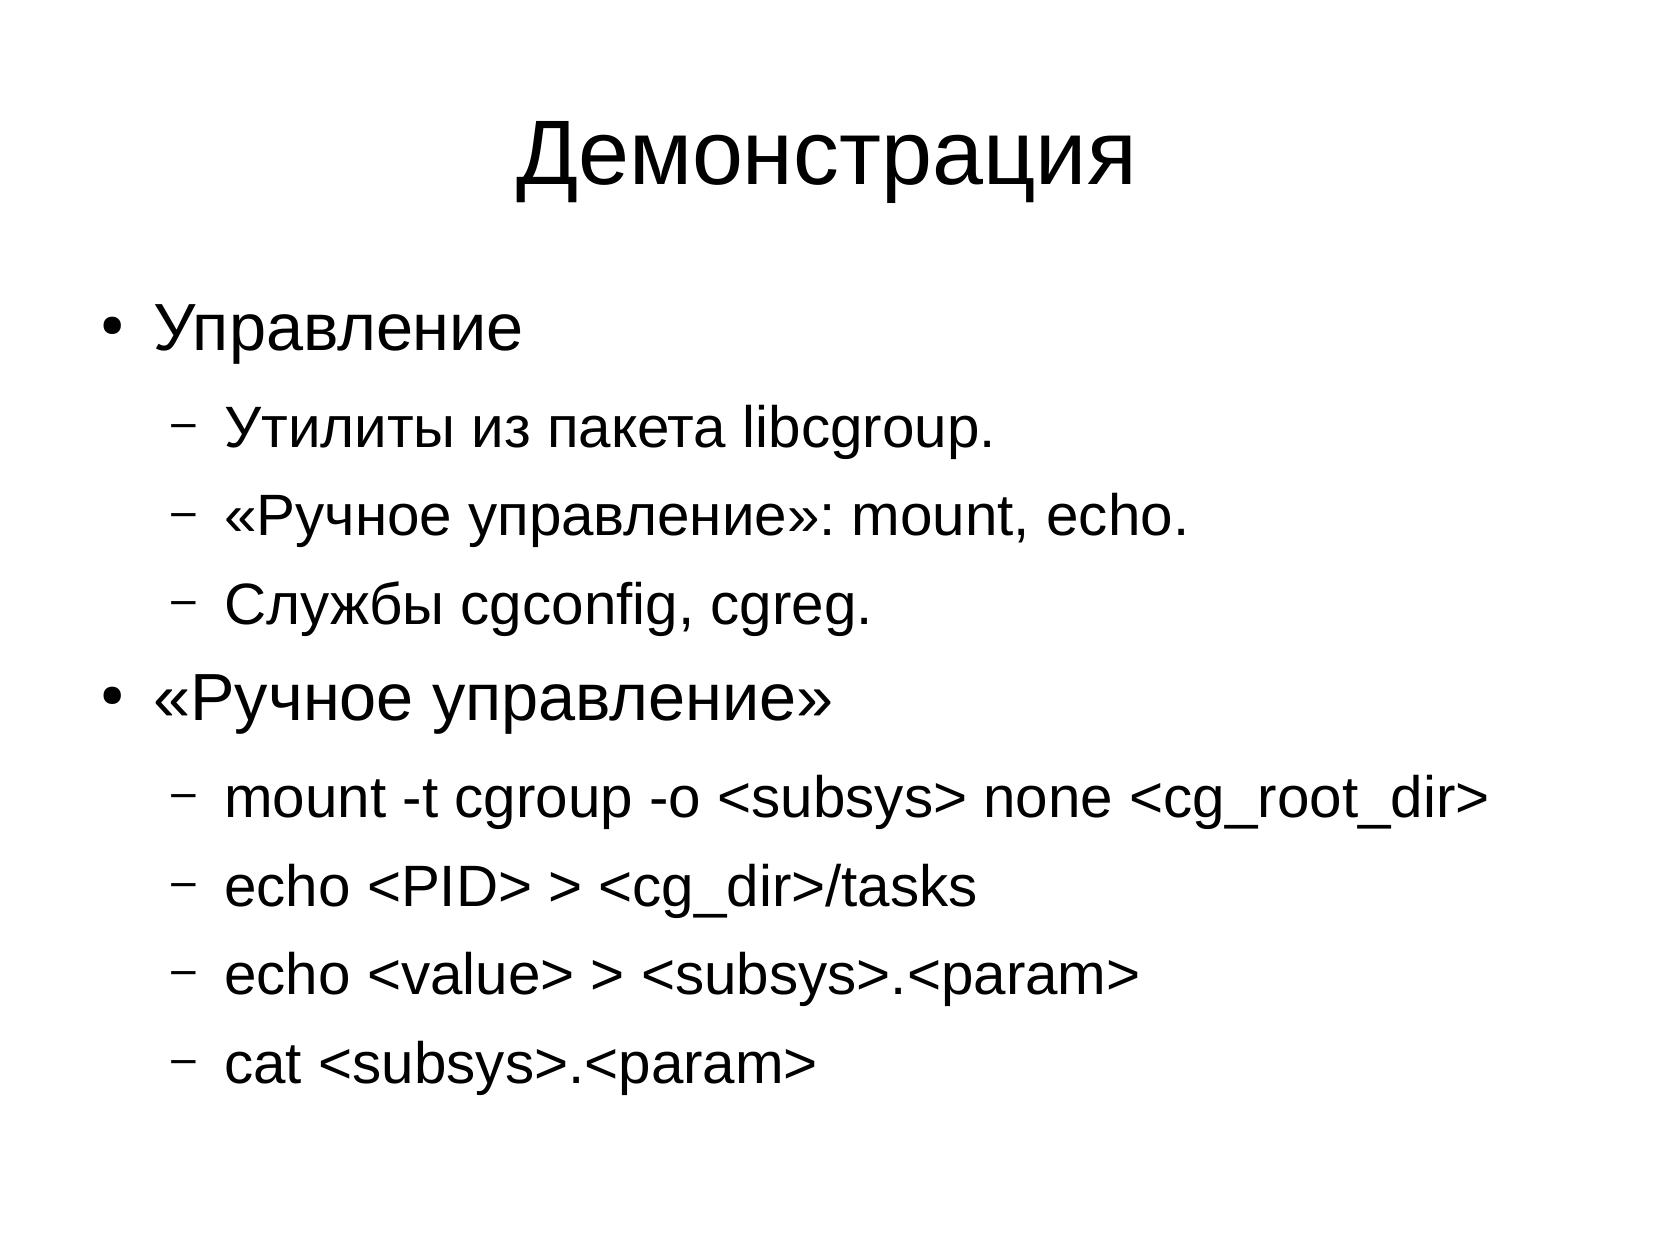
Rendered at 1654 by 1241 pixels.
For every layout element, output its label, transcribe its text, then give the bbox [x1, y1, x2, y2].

title Демонстрация [82, 49, 1571, 257]
list Управление Утилиты из пакета libcgroup. «Ручное управление»: mount, echo. Службы cgconfig, cgreg. «Ручное управление» mount -t cgroup -o <subsys> none <cg_root_dir> echo <PID> > <cg_dir>/tasks echo <value> > <subsys>.<param> cat <subsys>.<param> [82, 290, 1538, 1186]
